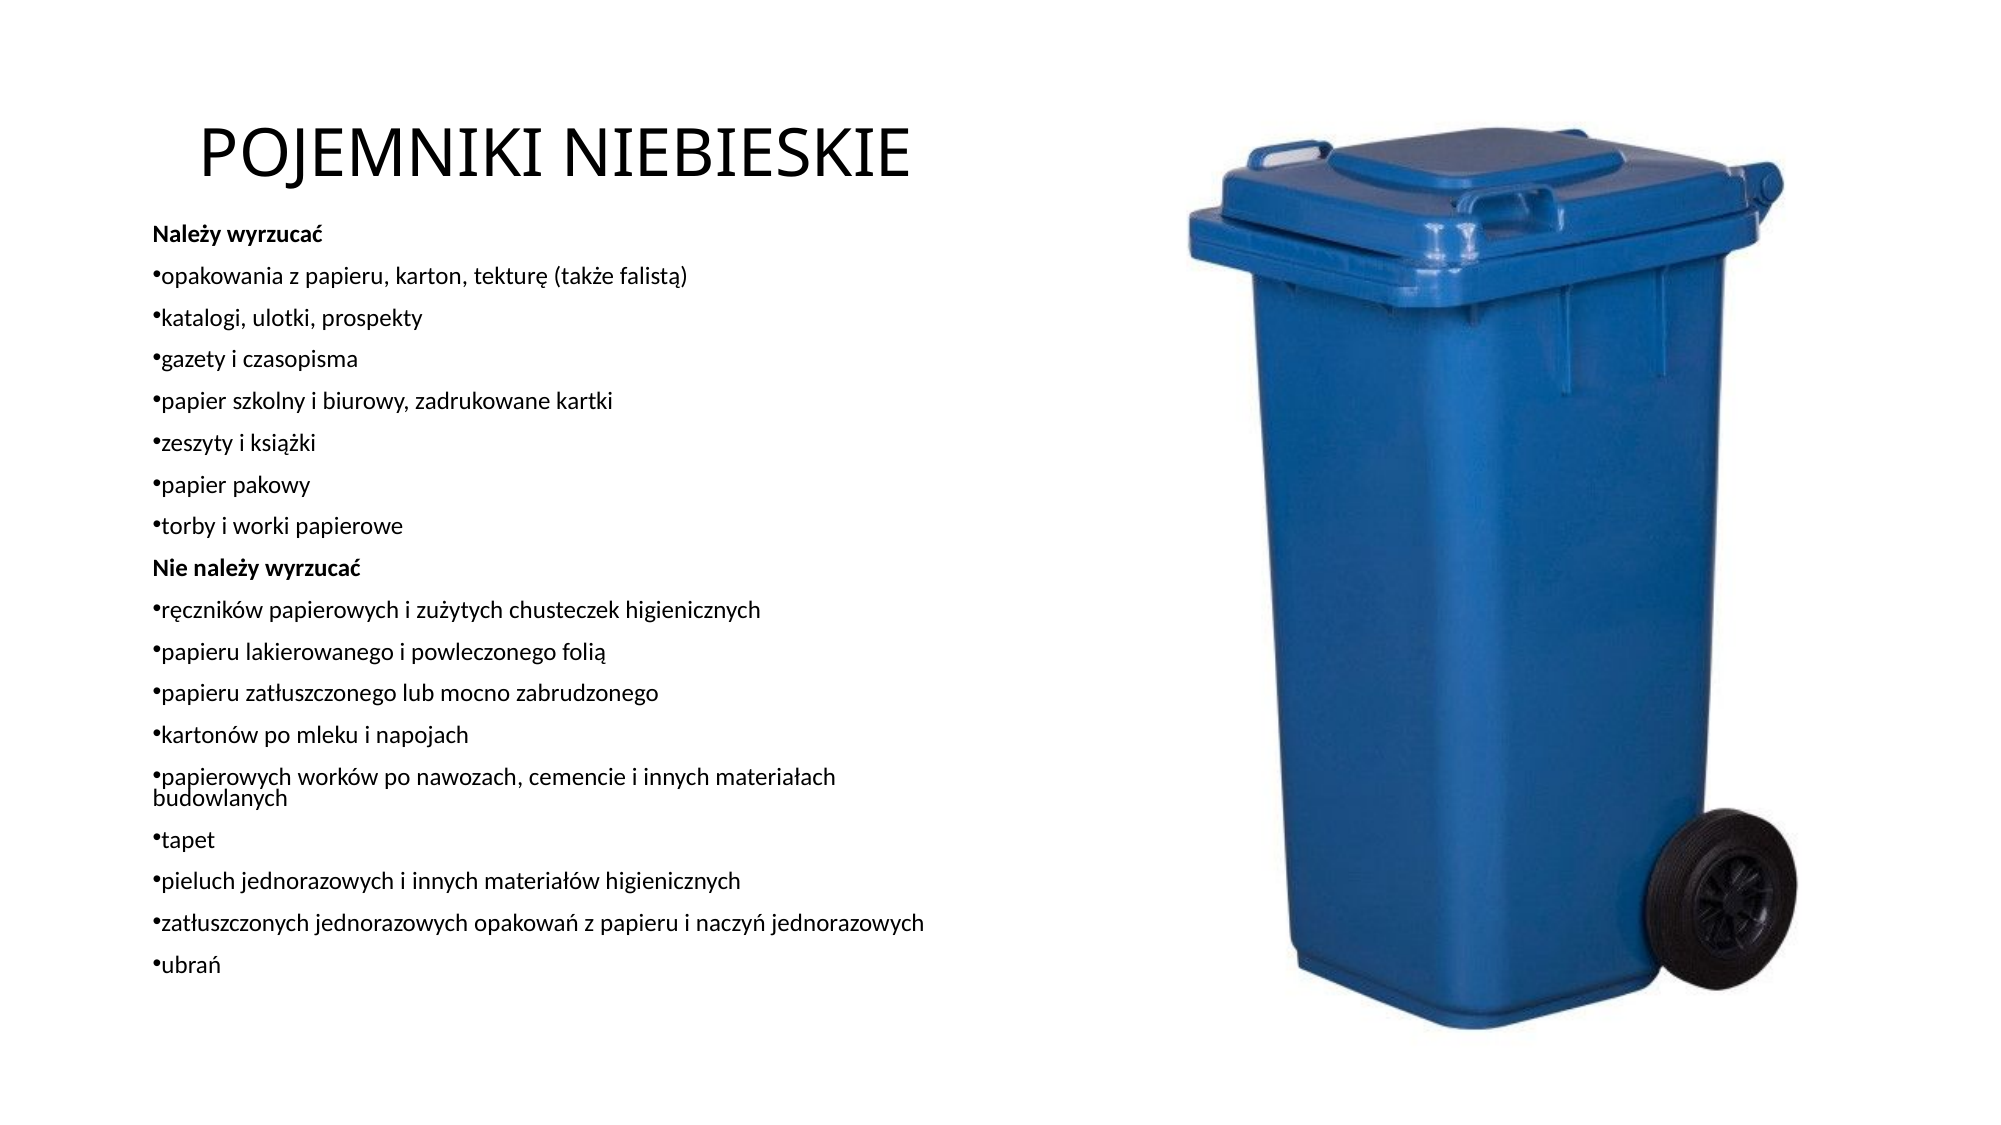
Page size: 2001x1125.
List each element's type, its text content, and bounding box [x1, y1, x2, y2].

title POJEMNIKI NIEBIESKIE [137, 75, 975, 199]
picture [987, 98, 2000, 1061]
list Należy wyrzucać opakowania z papieru, karton, tekturę (także falistą) katalogi, ulotki, prospekty gazety i czasopisma papier szkolny i biurowy, zadrukowane kartki zeszyty i książki papier pakowy torby i worki papierowe Nie należy wyrzucać ręczników papierowych i zużytych chusteczek higienicznych papieru lakierowanego i powleczonego folią papieru zatłuszczonego lub mocno zabrudzonego kartonów po mleku i napojach papierowych worków po nawozach, cemencie i innych materiałach budowlanych tapet pieluch jednorazowych i innych materiałów higienicznych zatłuszczonych jednorazowych opakowań z papieru i naczyń jednorazowych ubrań [137, 218, 988, 1051]
